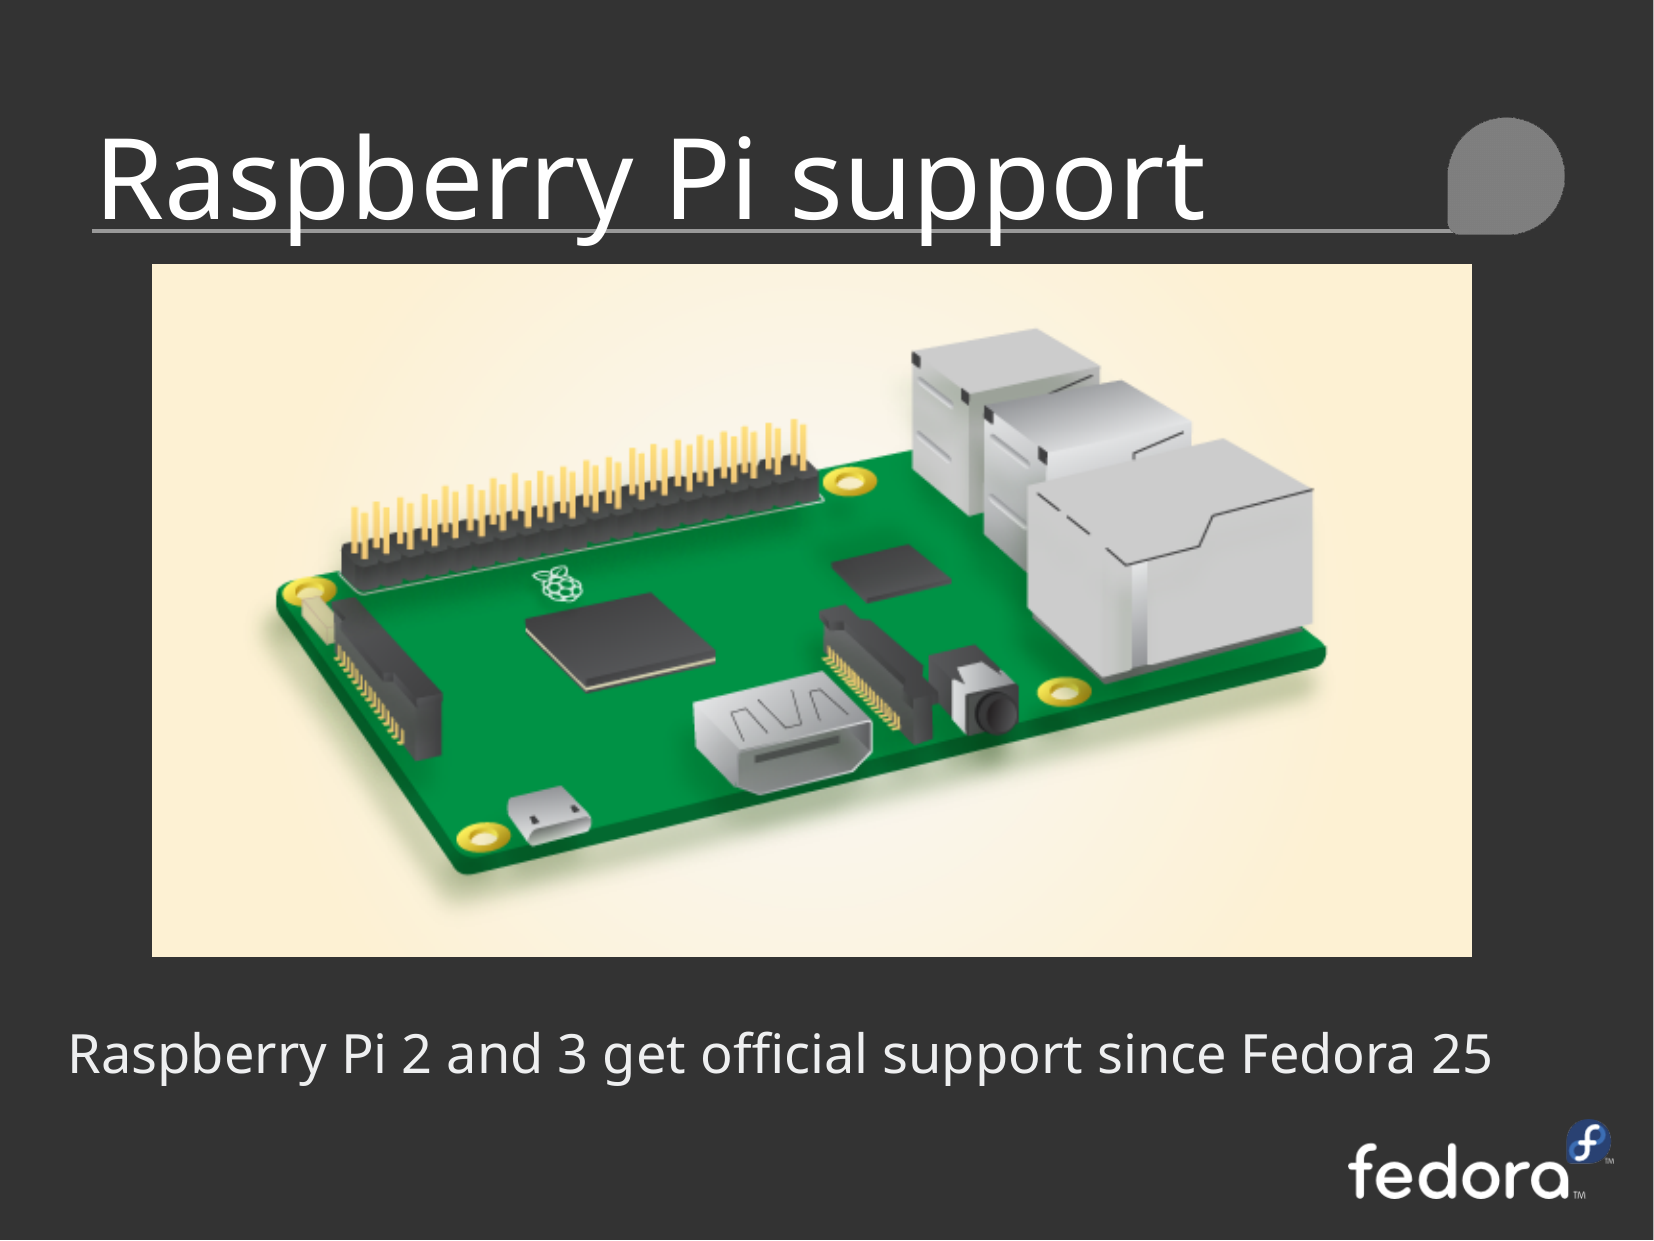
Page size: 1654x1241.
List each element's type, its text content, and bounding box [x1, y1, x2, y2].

title Raspberry Pi support [94, 100, 1426, 251]
picture [1447, 117, 1565, 235]
picture [1348, 1119, 1614, 1199]
picture [152, 264, 1472, 957]
text_box Raspberry Pi 2 and 3 get official support since Fedora 25 [53, 1008, 1621, 1086]
